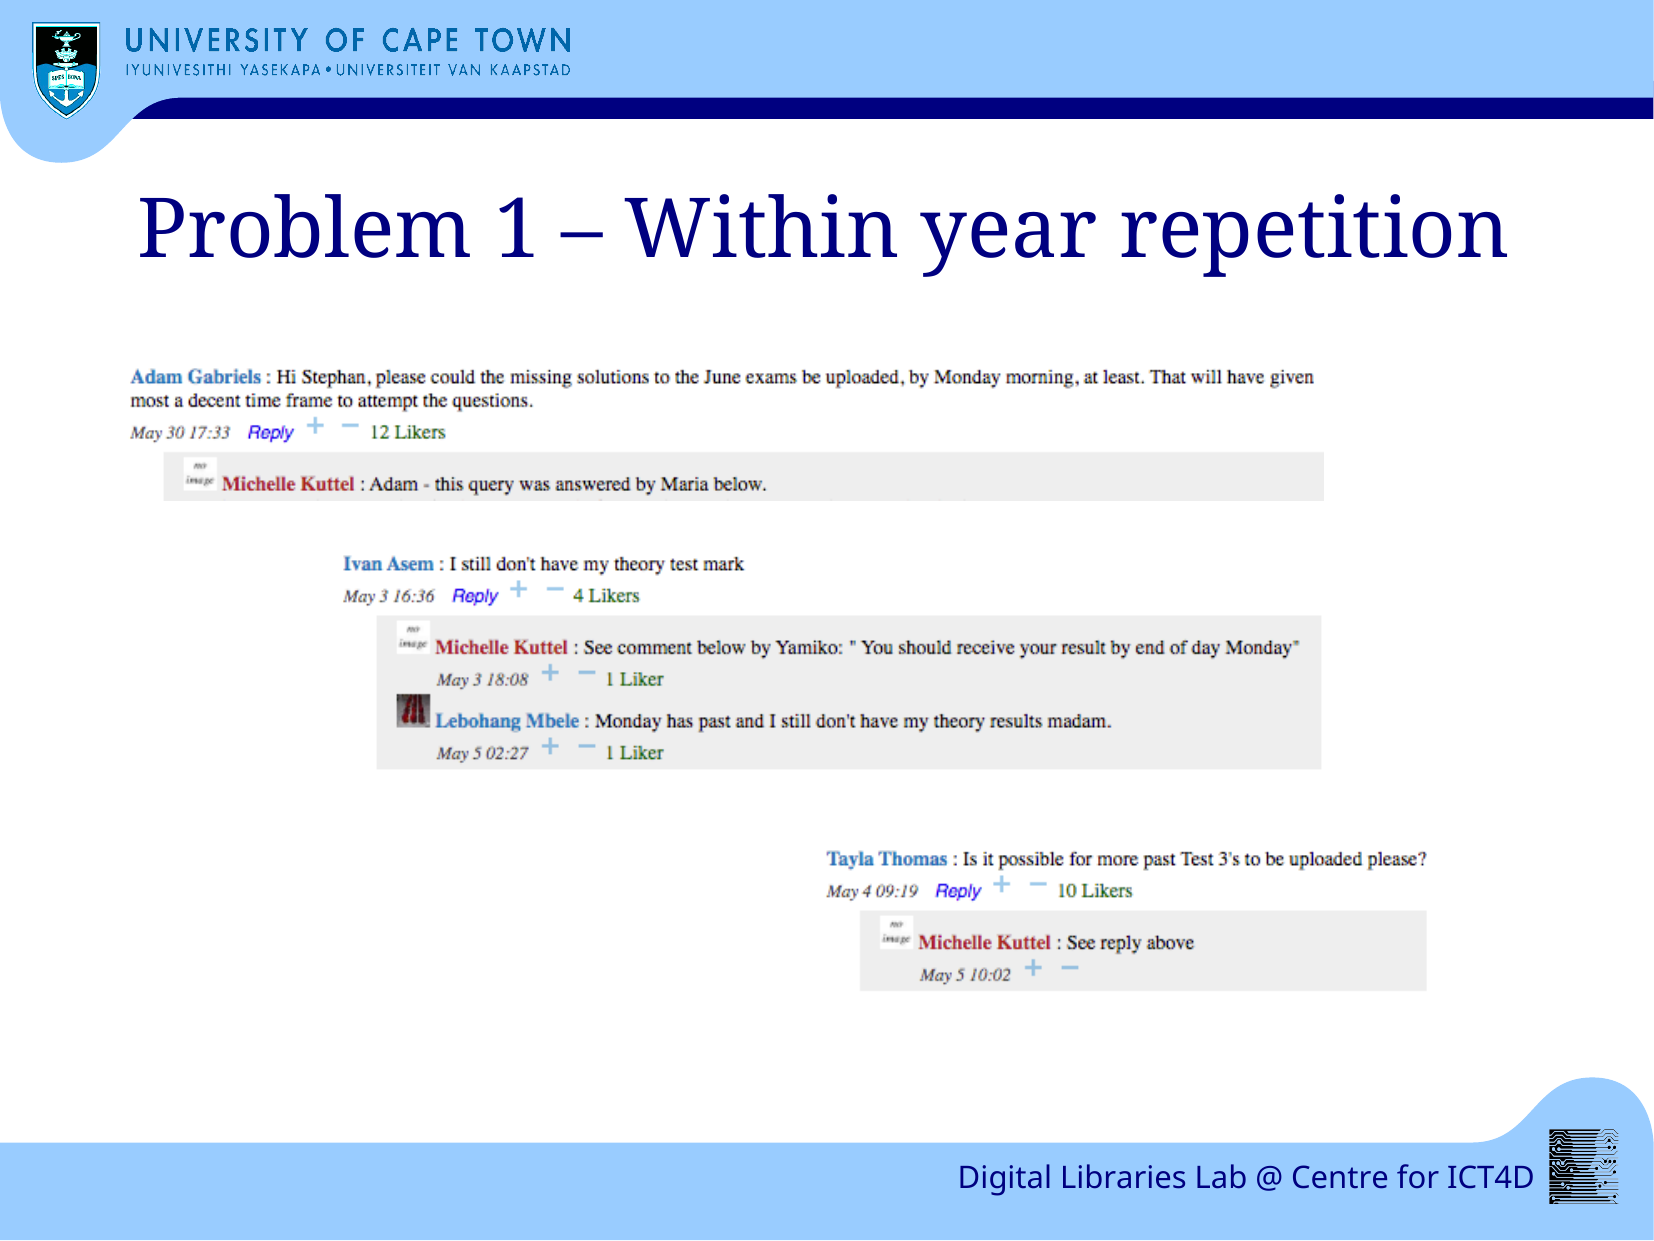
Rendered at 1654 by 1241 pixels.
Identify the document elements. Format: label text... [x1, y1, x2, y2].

picture [1549, 1129, 1619, 1204]
picture [124, 362, 1324, 501]
picture [122, 25, 573, 78]
title Problem 1 – Within year repetition [137, 155, 1598, 296]
picture [812, 844, 1442, 1003]
picture [32, 22, 101, 120]
picture [337, 549, 1330, 778]
